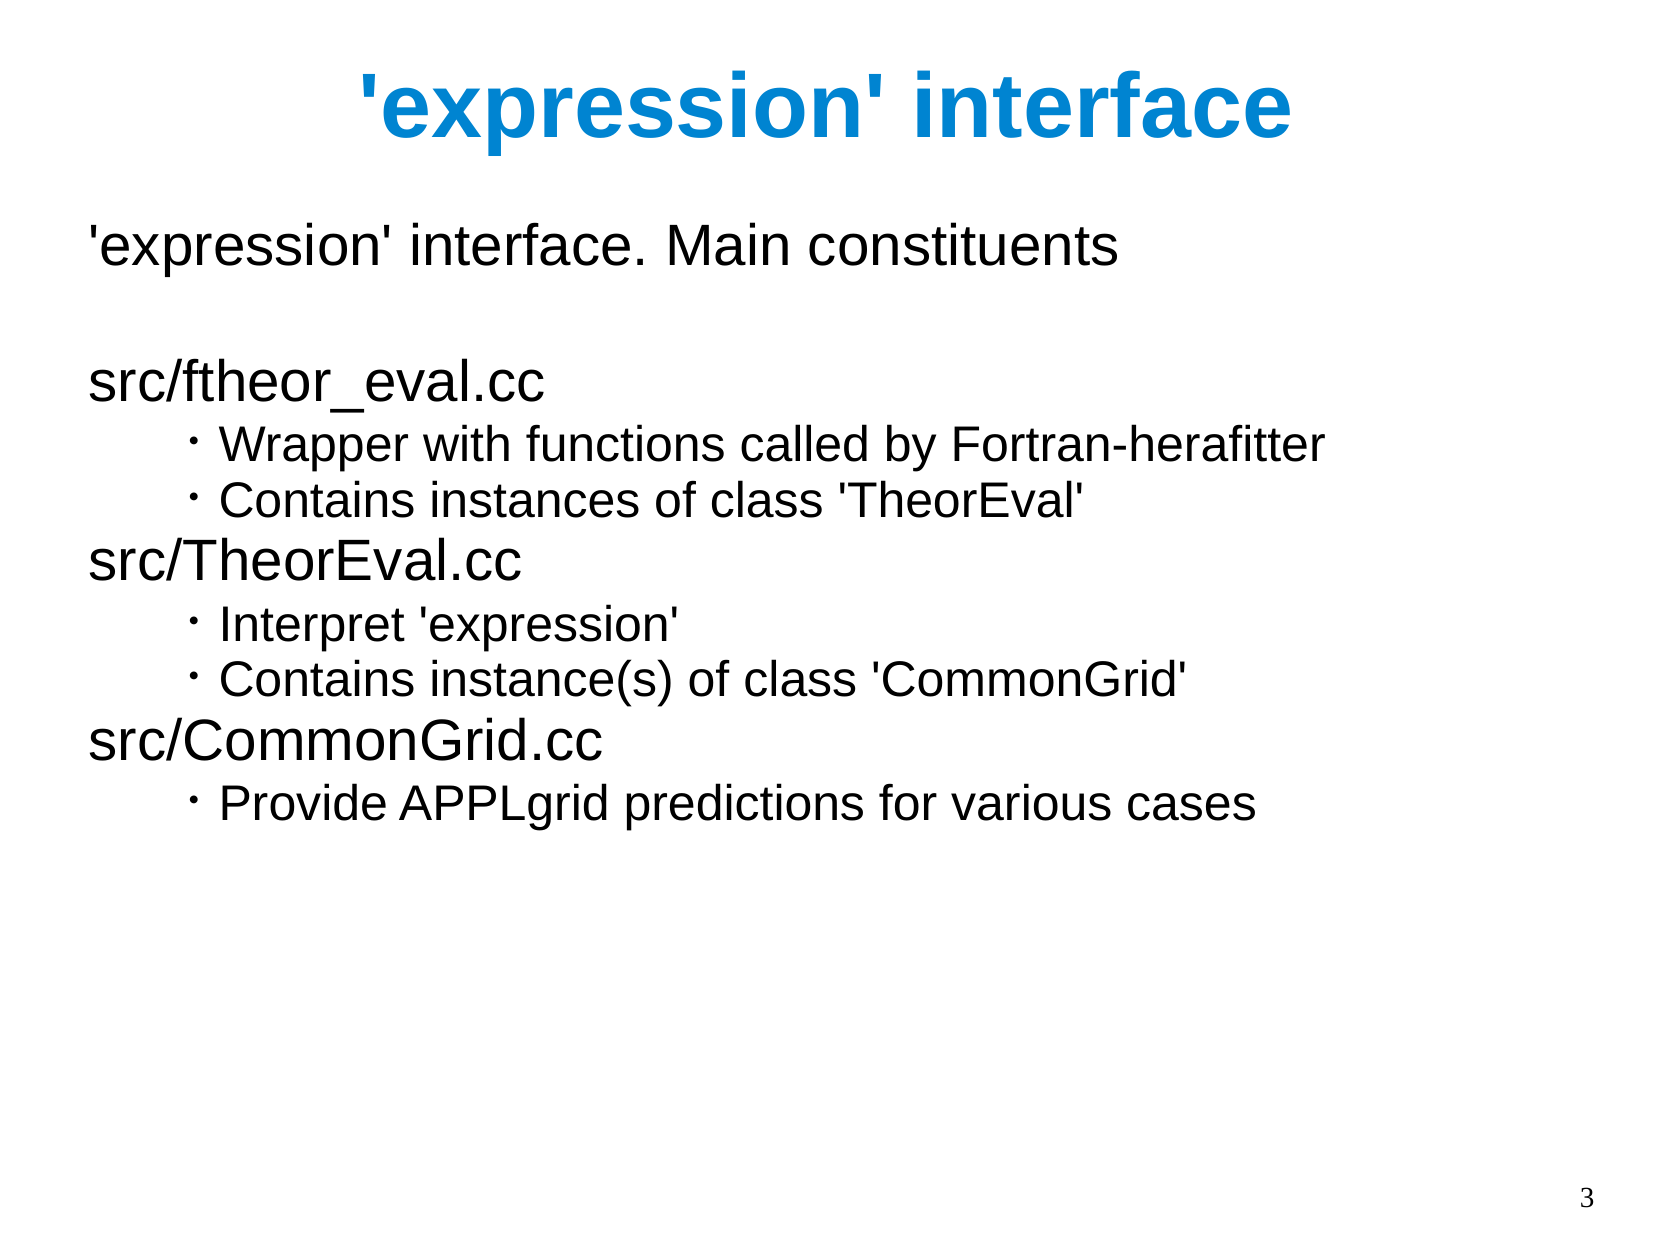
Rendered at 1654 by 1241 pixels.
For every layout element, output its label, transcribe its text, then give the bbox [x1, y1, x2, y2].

list 'expression' interface. Main constituents src/ftheor_eval.cc Wrapper with functions called by Fortran-herafitter Contains instances of class 'TheorEval' src/TheorEval.cc Interpret 'expression' Contains instance(s) of class 'CommonGrid' src/CommonGrid.cc Provide APPLgrid predictions for various cases [70, 212, 1595, 1158]
title 'expression' interface [23, 35, 1630, 178]
